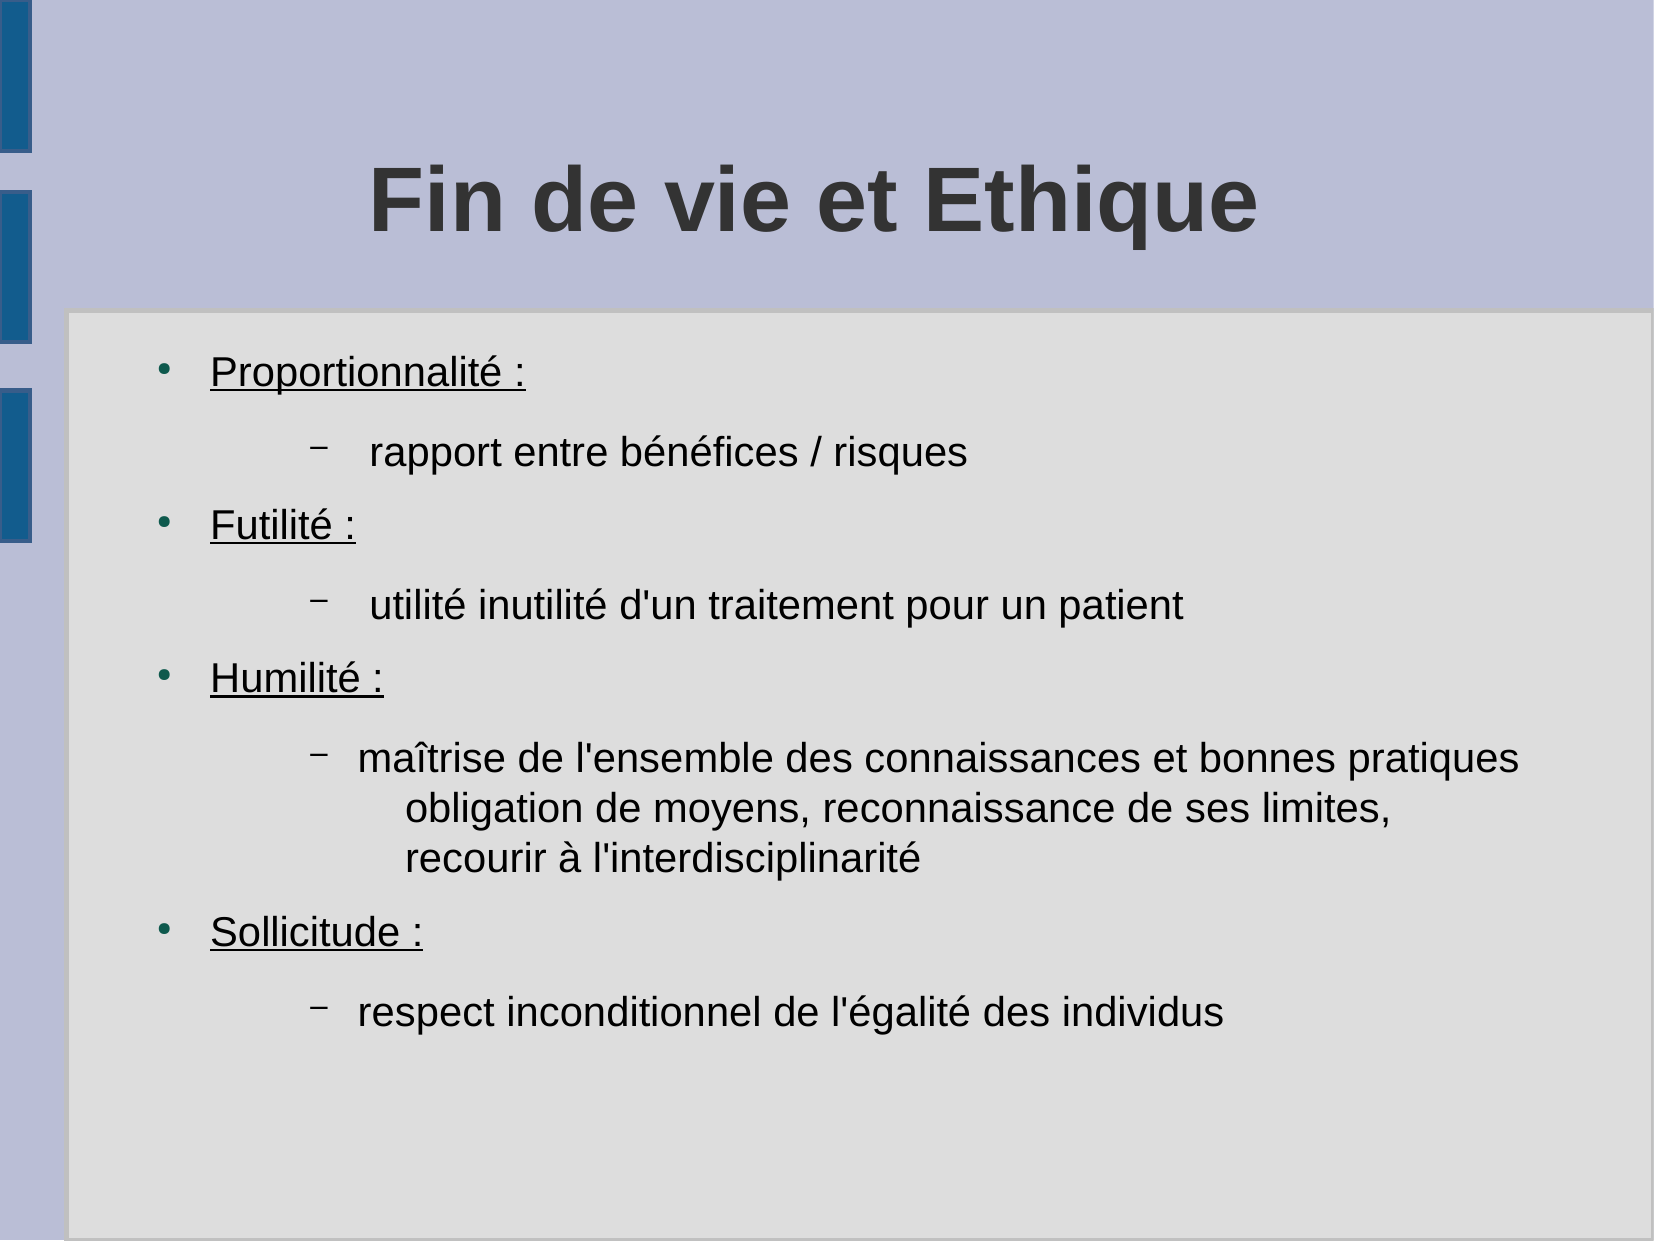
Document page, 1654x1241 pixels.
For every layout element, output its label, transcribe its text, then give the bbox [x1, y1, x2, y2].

title Fin de vie et Ethique [121, 139, 1534, 251]
list Proportionnalité : rapport entre bénéfices / risques Futilité : utilité inutilité d'un traitement pour un patient Humilité : maîtrise de l'ensemble des connaissances et bonnes pratiques obligation de moyens, reconnaissance de ses limites, recourir à l'interdisciplinarité Sollicitude : respect inconditionnel de l'égalité des individus [121, 344, 1534, 1118]
